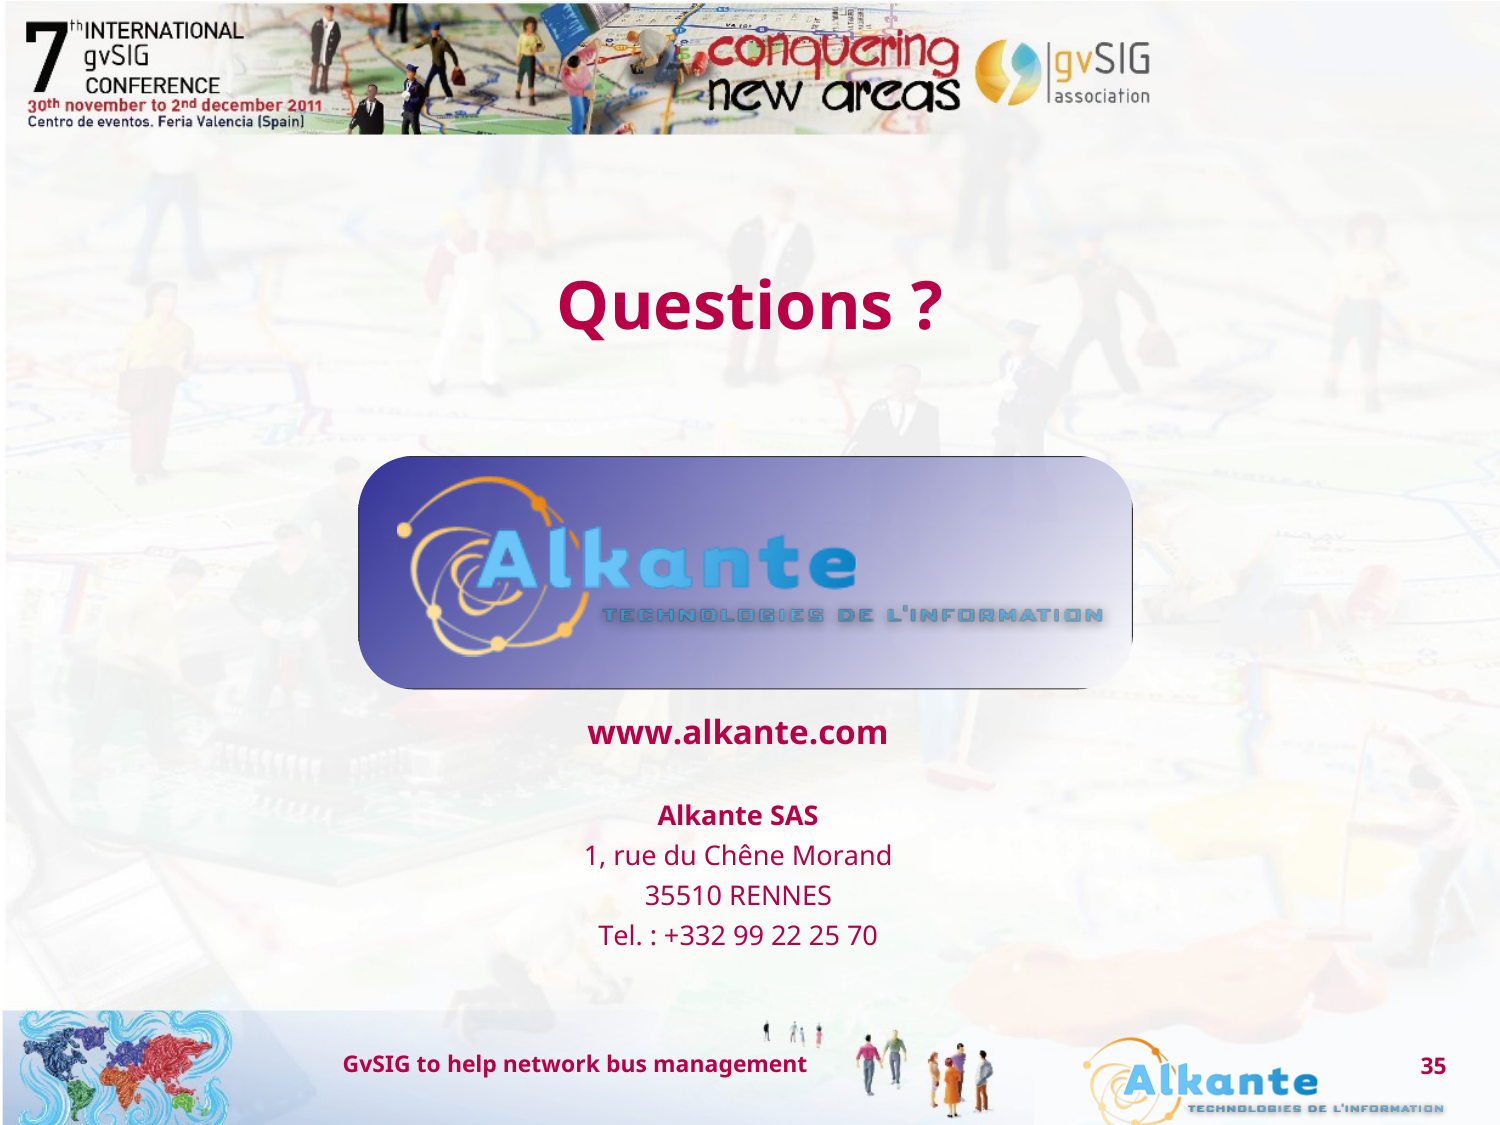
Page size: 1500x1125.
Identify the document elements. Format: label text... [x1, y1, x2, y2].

text_box Questions ? [484, 289, 1016, 385]
text_box www.alkante.com Alkante SAS 1, rue du Chêne Morand 35510 RENNES Tel. : +332 99 22 25 70 [472, 720, 1004, 1005]
picture [2, 1, 1500, 1125]
text_box [358, 456, 1133, 690]
